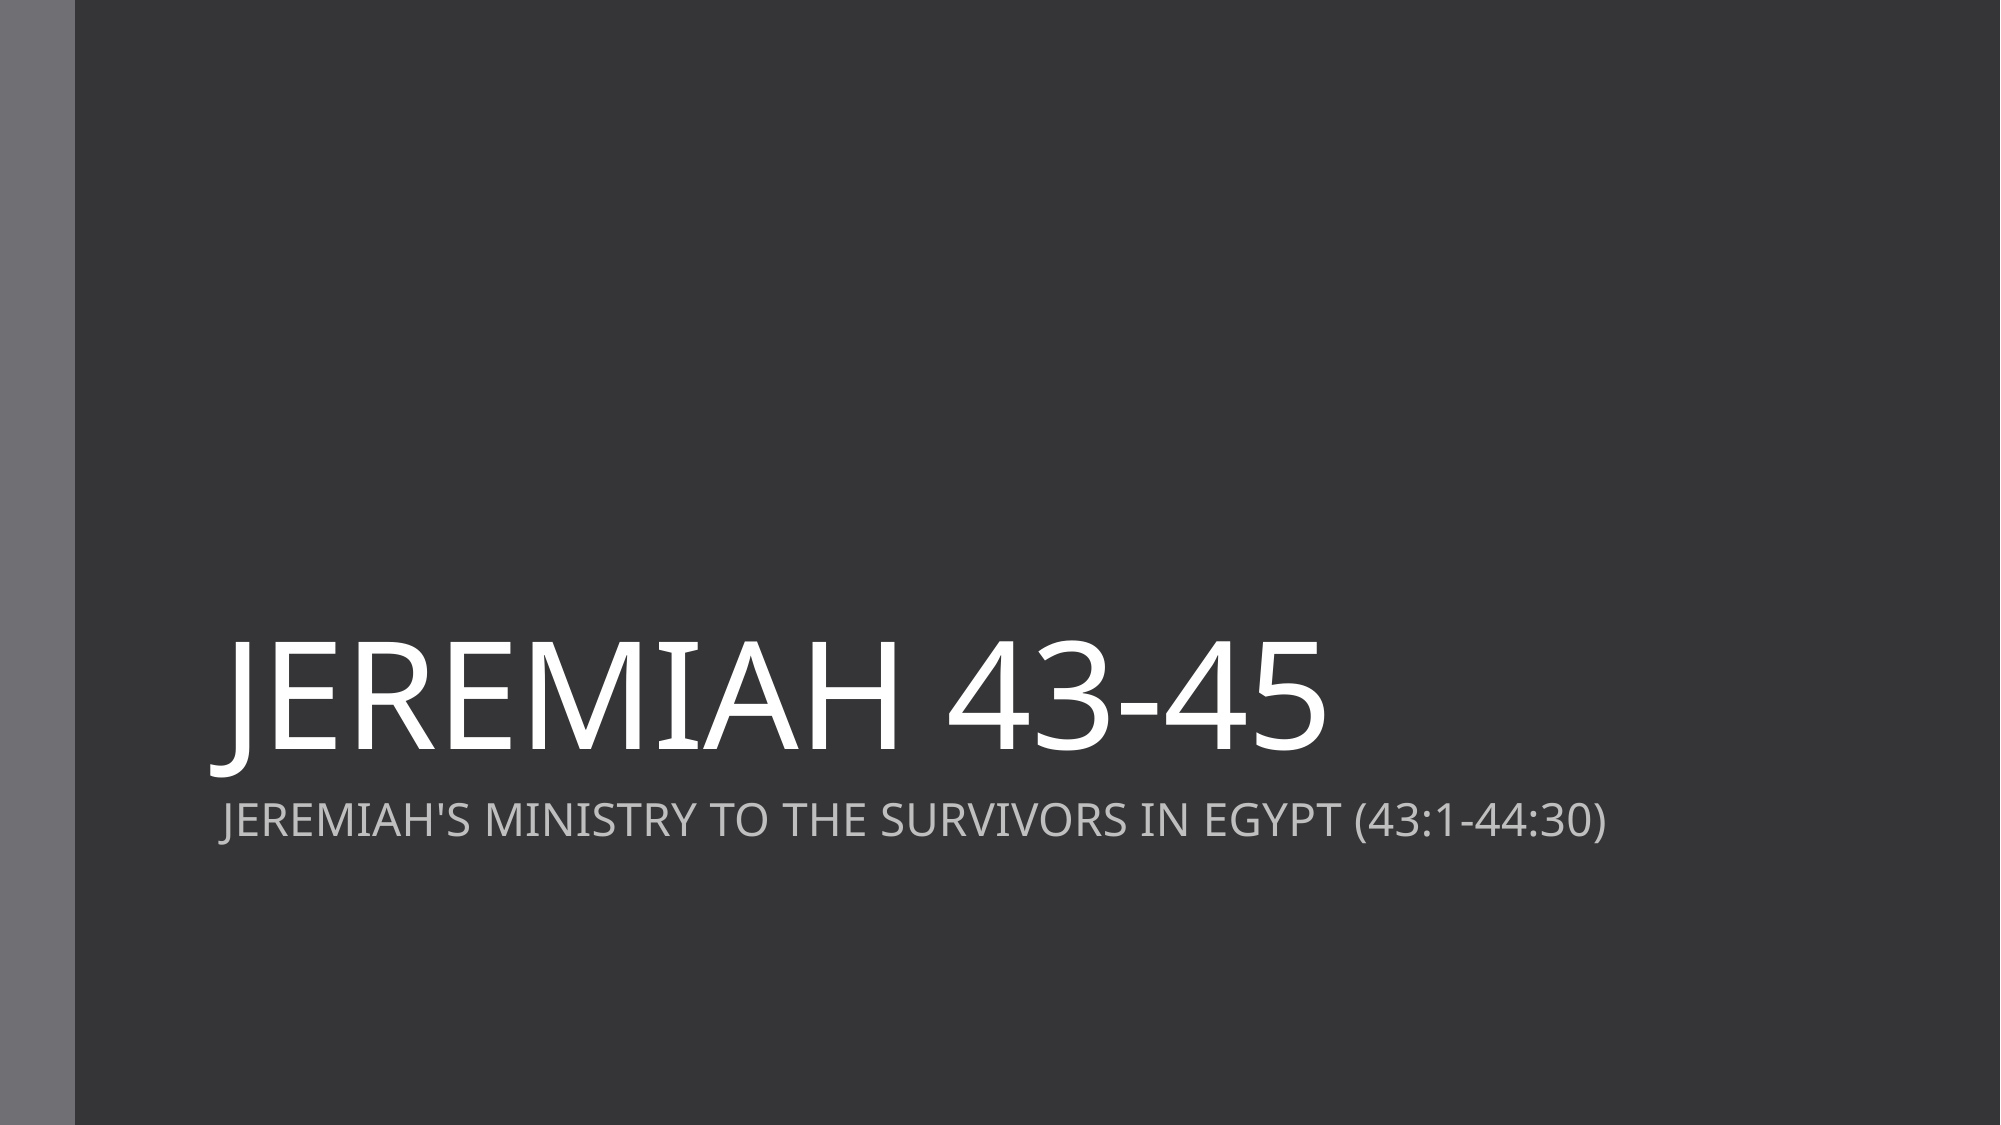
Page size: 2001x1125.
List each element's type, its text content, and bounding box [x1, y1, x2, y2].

subtitle JEREMIAH'S MINISTRY TO THE SURVIVORS IN EGYPT (43:1-44:30) [206, 787, 1752, 1066]
title JEREMIAH 43-45 [206, 124, 1752, 787]
